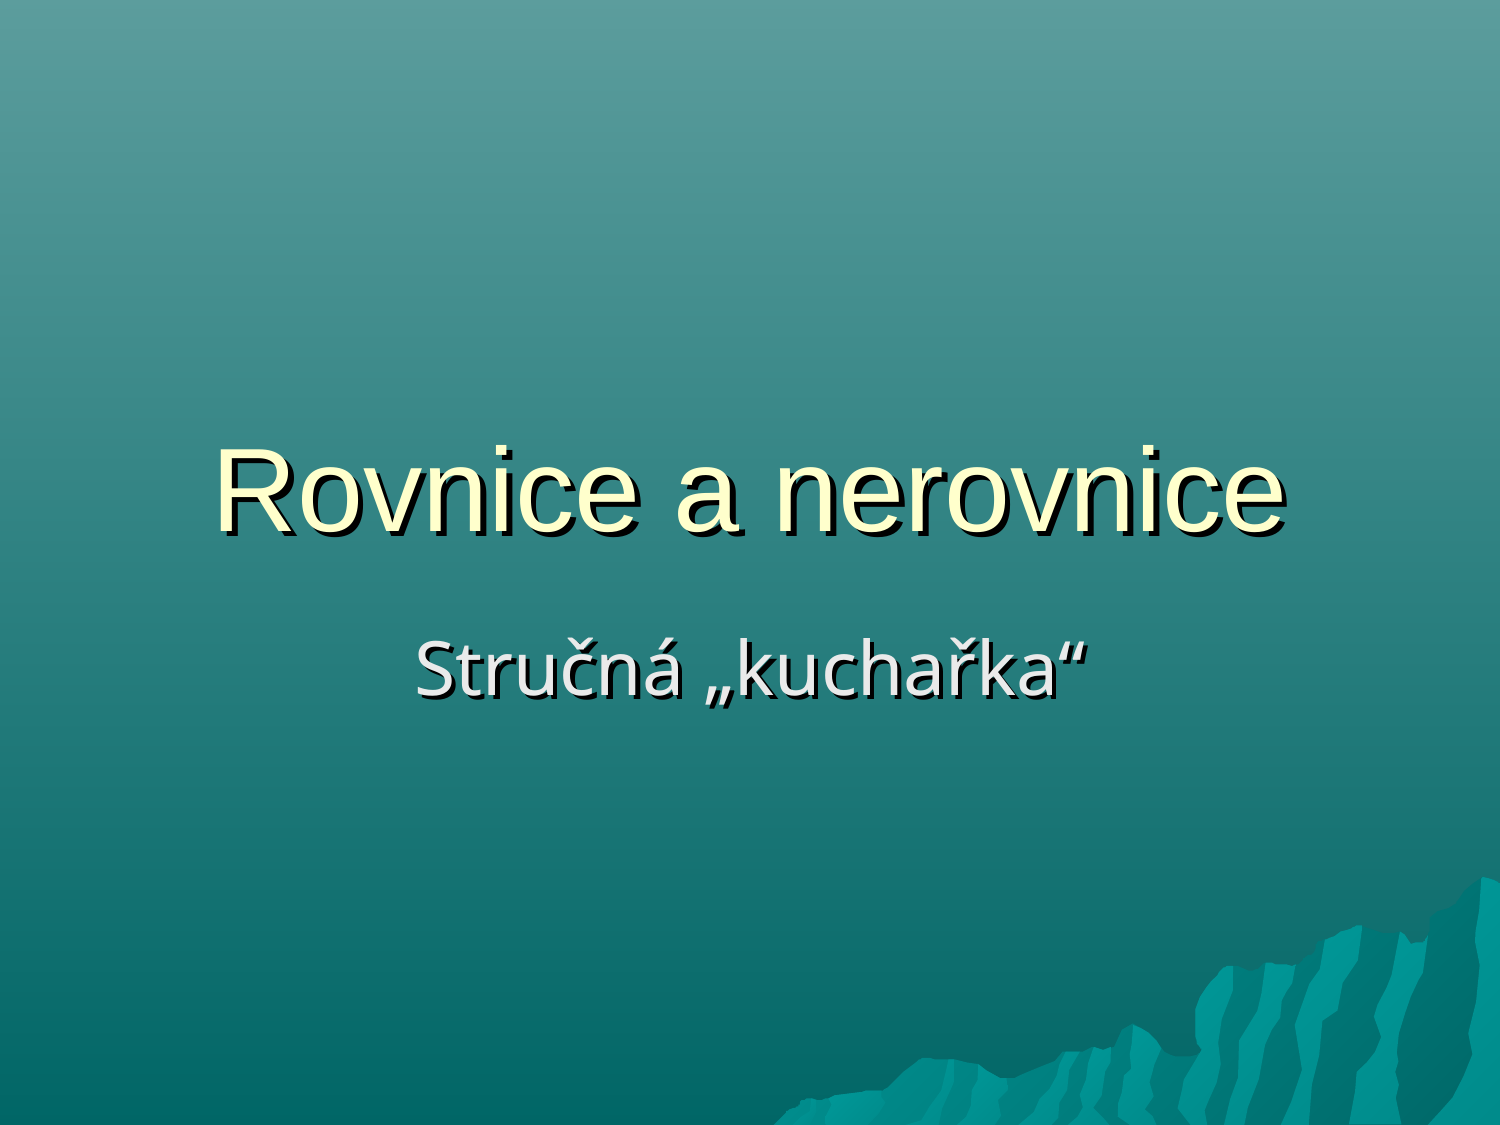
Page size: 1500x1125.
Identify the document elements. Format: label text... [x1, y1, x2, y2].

subtitle Stručná „kuchařka“ [225, 612, 1276, 901]
title Rovnice a nerovnice [112, 262, 1388, 563]
